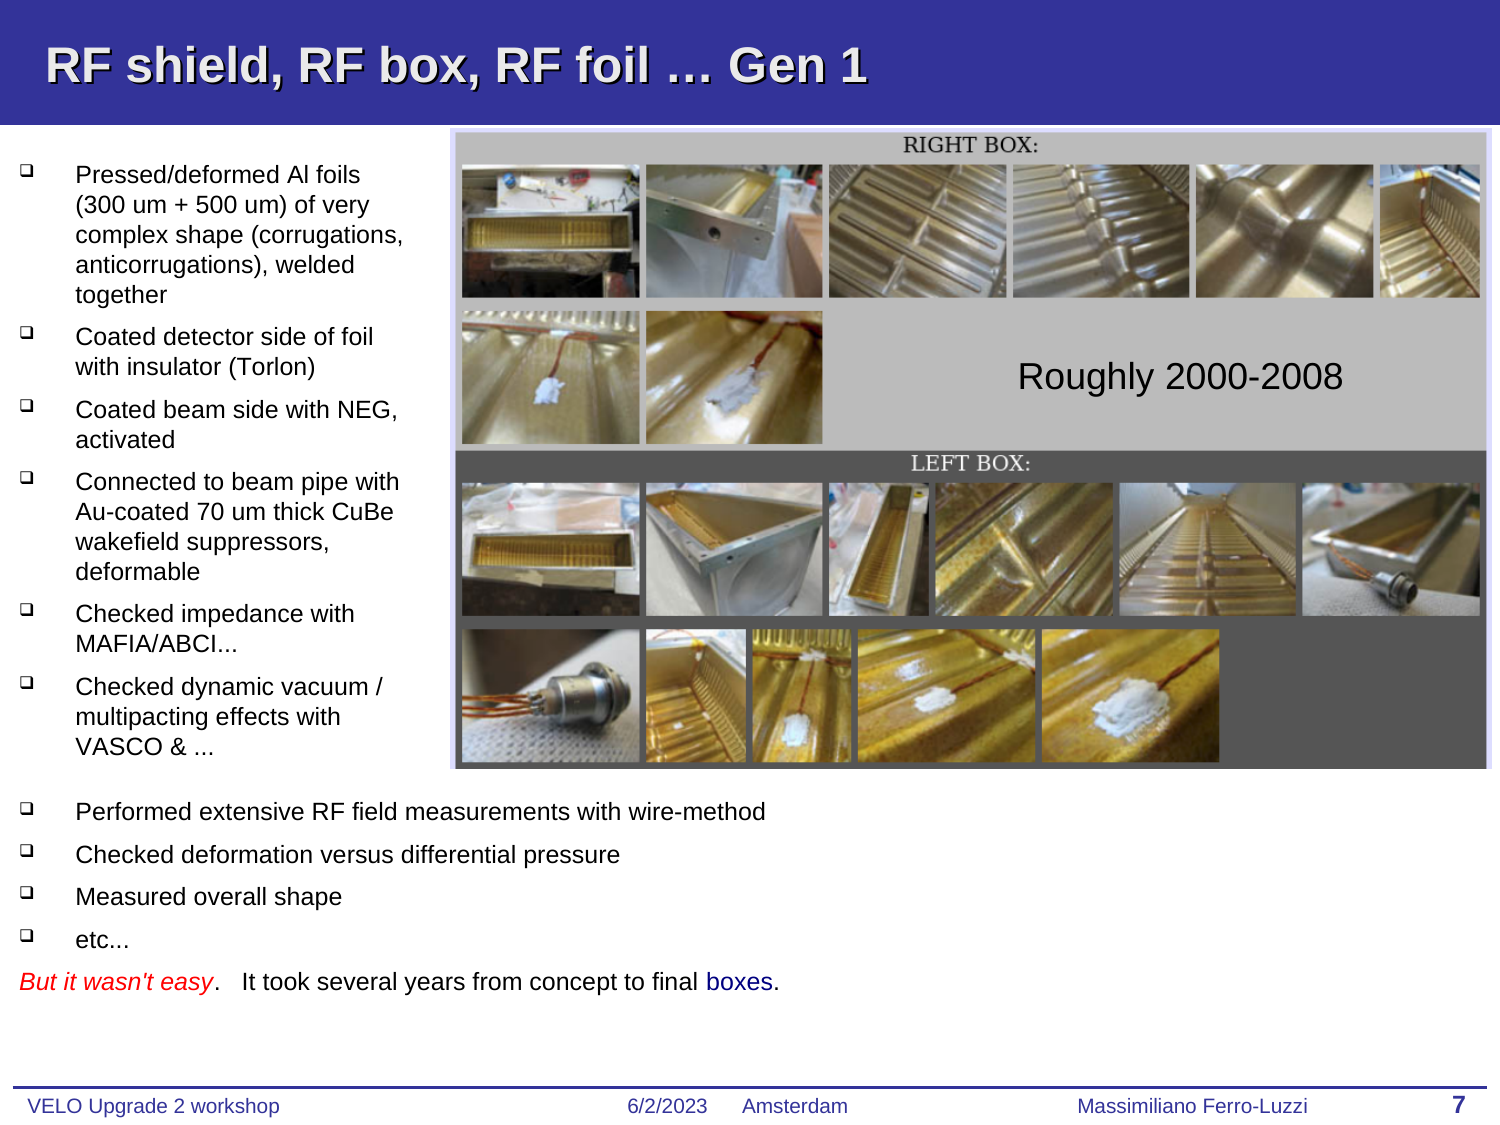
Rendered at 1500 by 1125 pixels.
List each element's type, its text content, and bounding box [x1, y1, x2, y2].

text_box Roughly 2000-2008 [1002, 344, 1463, 405]
title RF shield, RF box, RF foil … Gen 1 [0, 0, 1500, 125]
picture [450, 128, 1492, 769]
list Performed extensive RF field measurements with wire-method Checked deformation versus differential pressure Measured overall shape etc... But it wasn't easy. It took several years from concept to final boxes. [4, 788, 1381, 994]
list Pressed/deformed Al foils (300 um + 500 um) of very complex shape (corrugations, anticorrugations), welded together Coated detector side of foil with insulator (Torlon) Coated beam side with NEG, activated Connected to beam pipe with Au-coated 70 um thick CuBe wakefield suppressors, deformable Checked impedance with MAFIA/ABCI... Checked dynamic vacuum / multipacting effects with VASCO & ... [4, 151, 432, 788]
